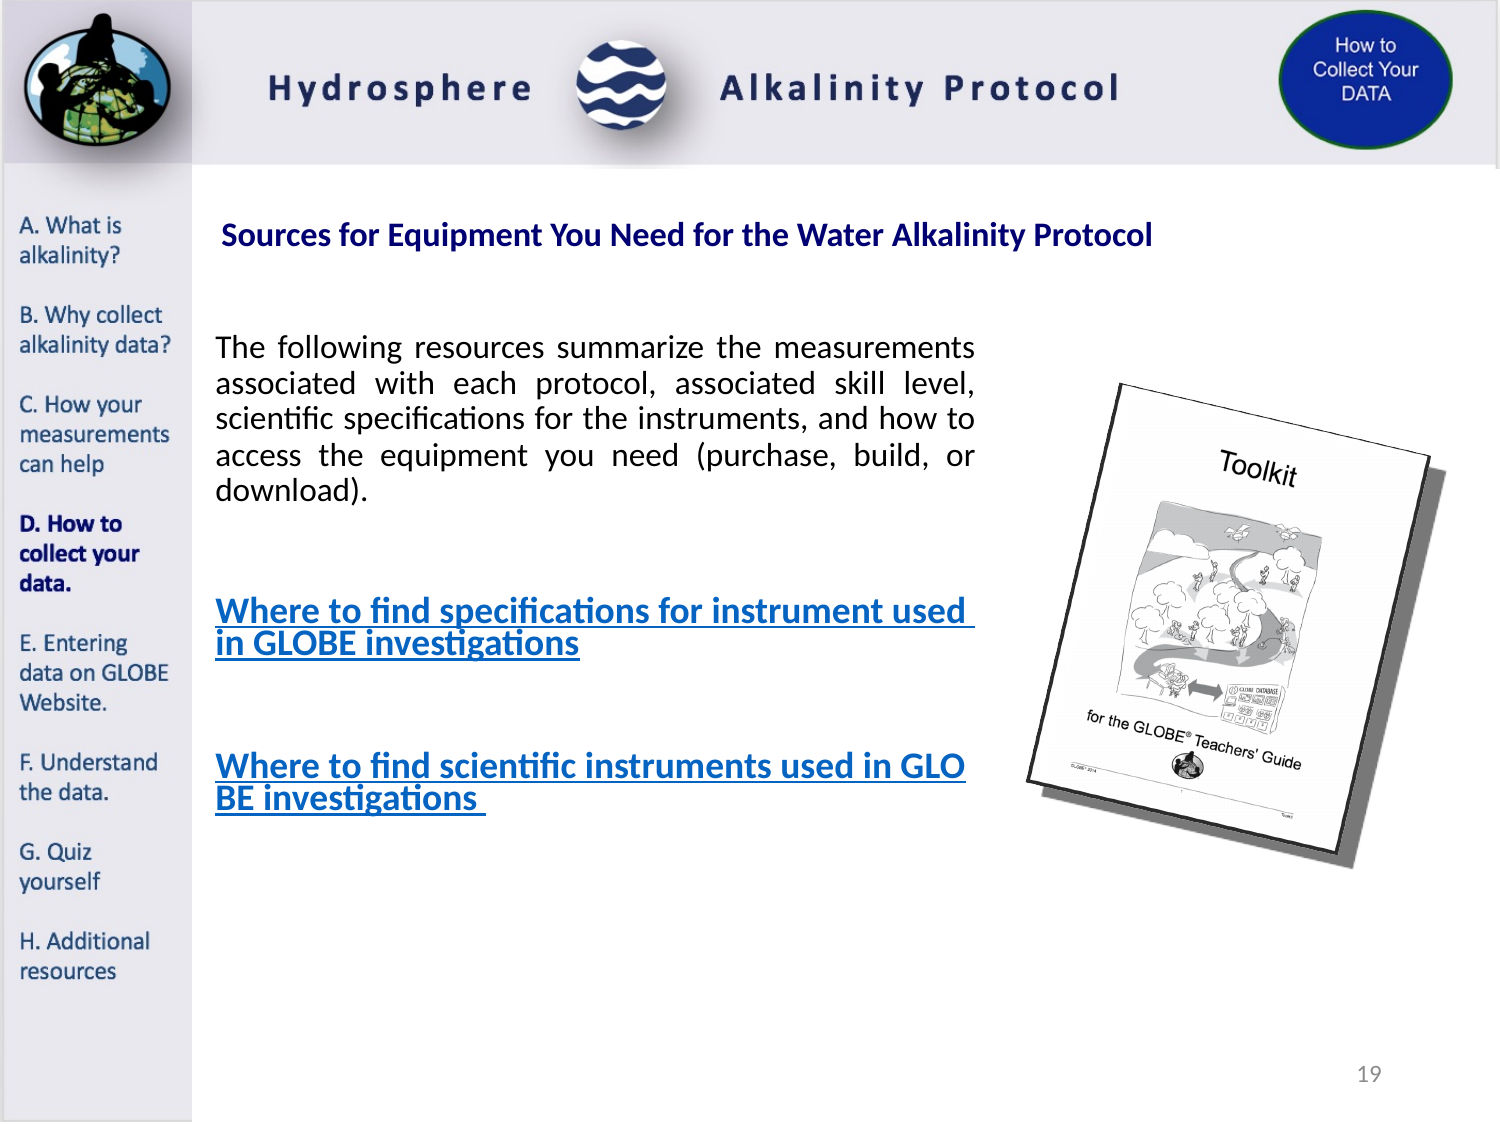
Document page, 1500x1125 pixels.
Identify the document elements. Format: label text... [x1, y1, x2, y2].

list The following resources summarize the measurements associated with each protocol, associated skill level, scientific specifications for the instruments, and how to access the equipment you need (purchase, build, or download). Where to find specifications for instrument used in GLOBE investigations Where to find scientific instruments used in GLOBE investigations [200, 261, 992, 976]
slide_number <number> [1059, 1042, 1397, 1103]
picture [0, 0, 1500, 1123]
title Sources for Equipment You Need for the Water Alkalinity Protocol [206, 170, 1500, 262]
picture [1025, 382, 1431, 855]
